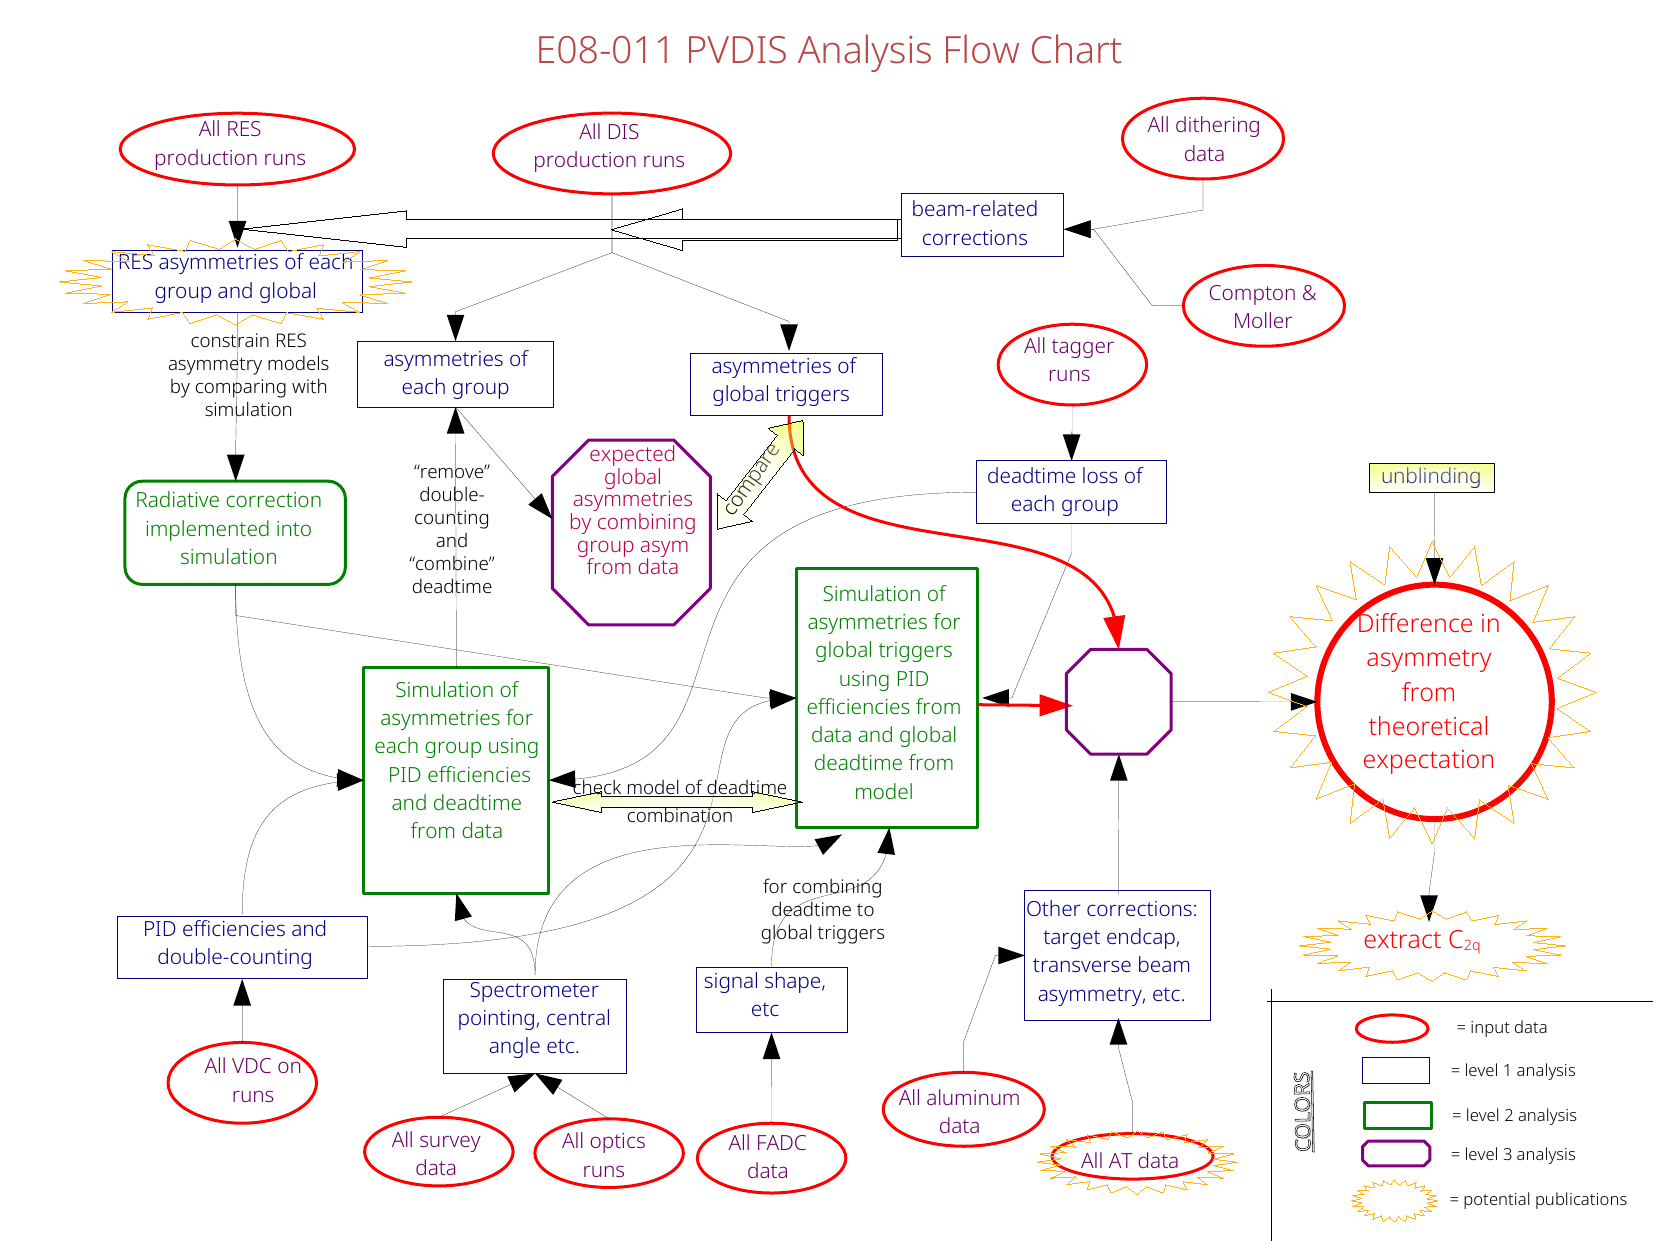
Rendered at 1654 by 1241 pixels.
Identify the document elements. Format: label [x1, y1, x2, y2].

text_box [761, 453, 771, 463]
text_box [748, 474, 761, 482]
text_box [767, 445, 779, 455]
